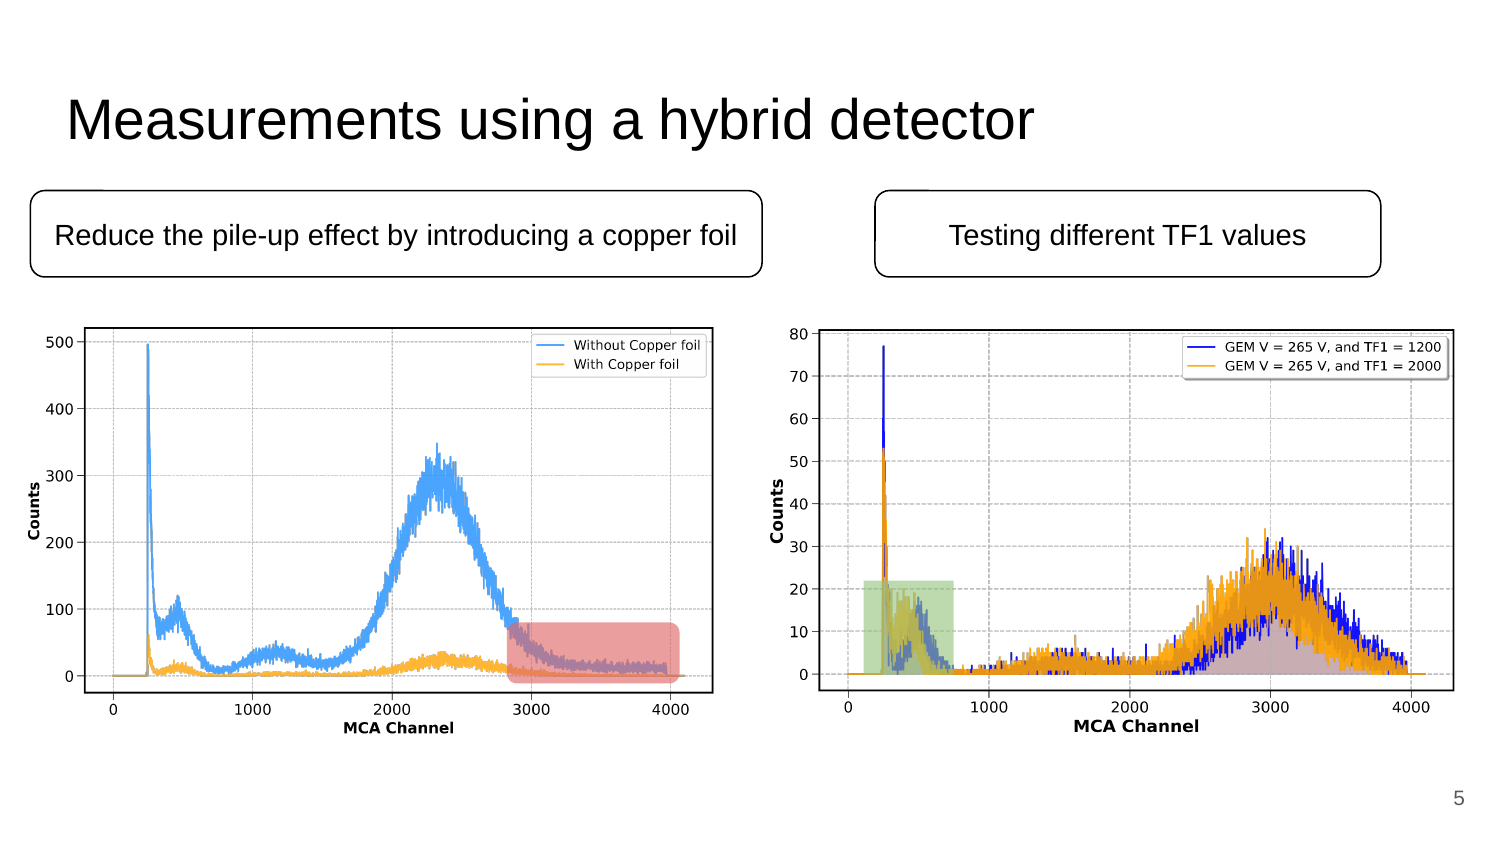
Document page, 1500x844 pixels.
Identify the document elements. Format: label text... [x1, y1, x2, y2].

slide_number <number> [1389, 764, 1480, 830]
text_box Testing different TF1 values [874, 190, 1381, 277]
text_box [863, 580, 954, 675]
text_box [506, 622, 680, 684]
picture [762, 321, 1460, 742]
title Measurements using a hybrid detector [51, 72, 1449, 167]
text_box Reduce the pile-up effect by introducing a copper foil [30, 190, 763, 277]
picture [20, 321, 719, 743]
